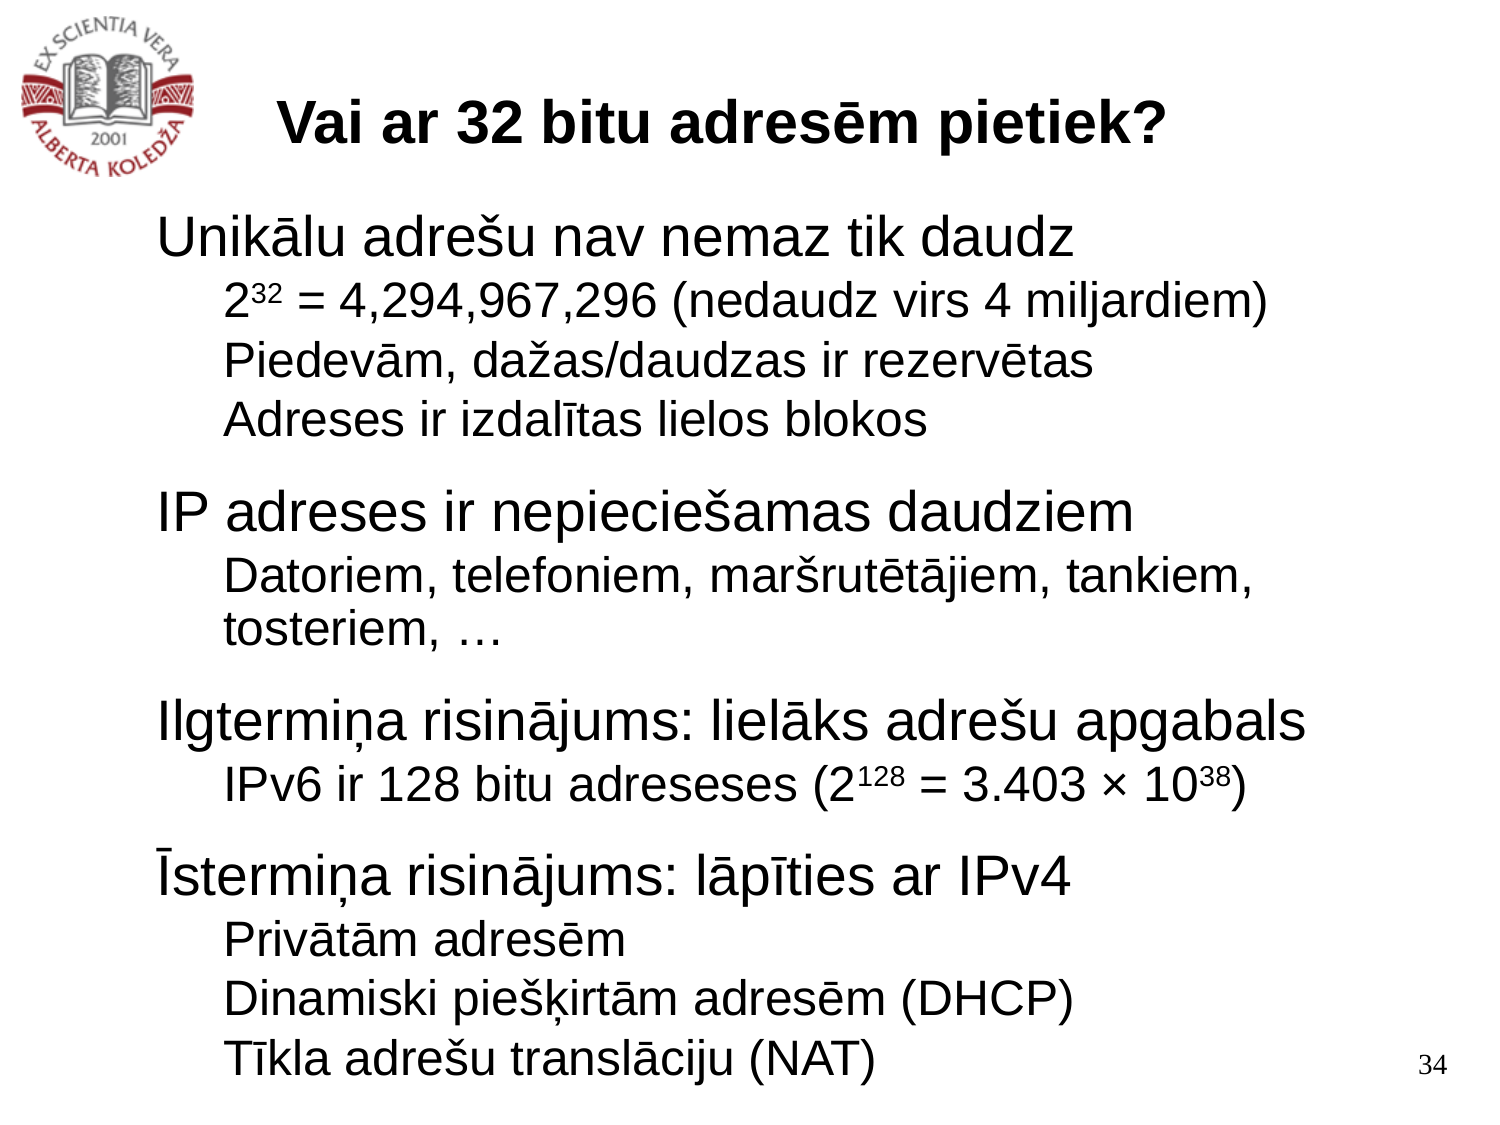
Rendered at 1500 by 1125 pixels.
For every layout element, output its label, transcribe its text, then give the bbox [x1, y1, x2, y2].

picture [21, 16, 194, 177]
title Vai ar 32 bitu adresēm pietiek? [50, 62, 1374, 175]
list Unikālu adrešu nav nemaz tik daudz 232 = 4,294,967,296 (nedaudz virs 4 miljardiem) Piedevām, dažas/daudzas ir rezervētas Adreses ir izdalītas lielos blokos IP adreses ir nepieciešamas daudziem Datoriem, telefoniem, maršrutētājiem, tankiem, tosteriem, … Ilgtermiņa risinājums: lielāks adrešu apgabals IPv6 ir 128 bitu adreseses (2128 = 3.403 × 1038) Īstermiņa risinājums: lāpīties ar IPv4 Privātām adresēm Dinamiski piešķirtām adresēm (DHCP) Tīkla adrešu translāciju (NAT) [74, 200, 1463, 1101]
